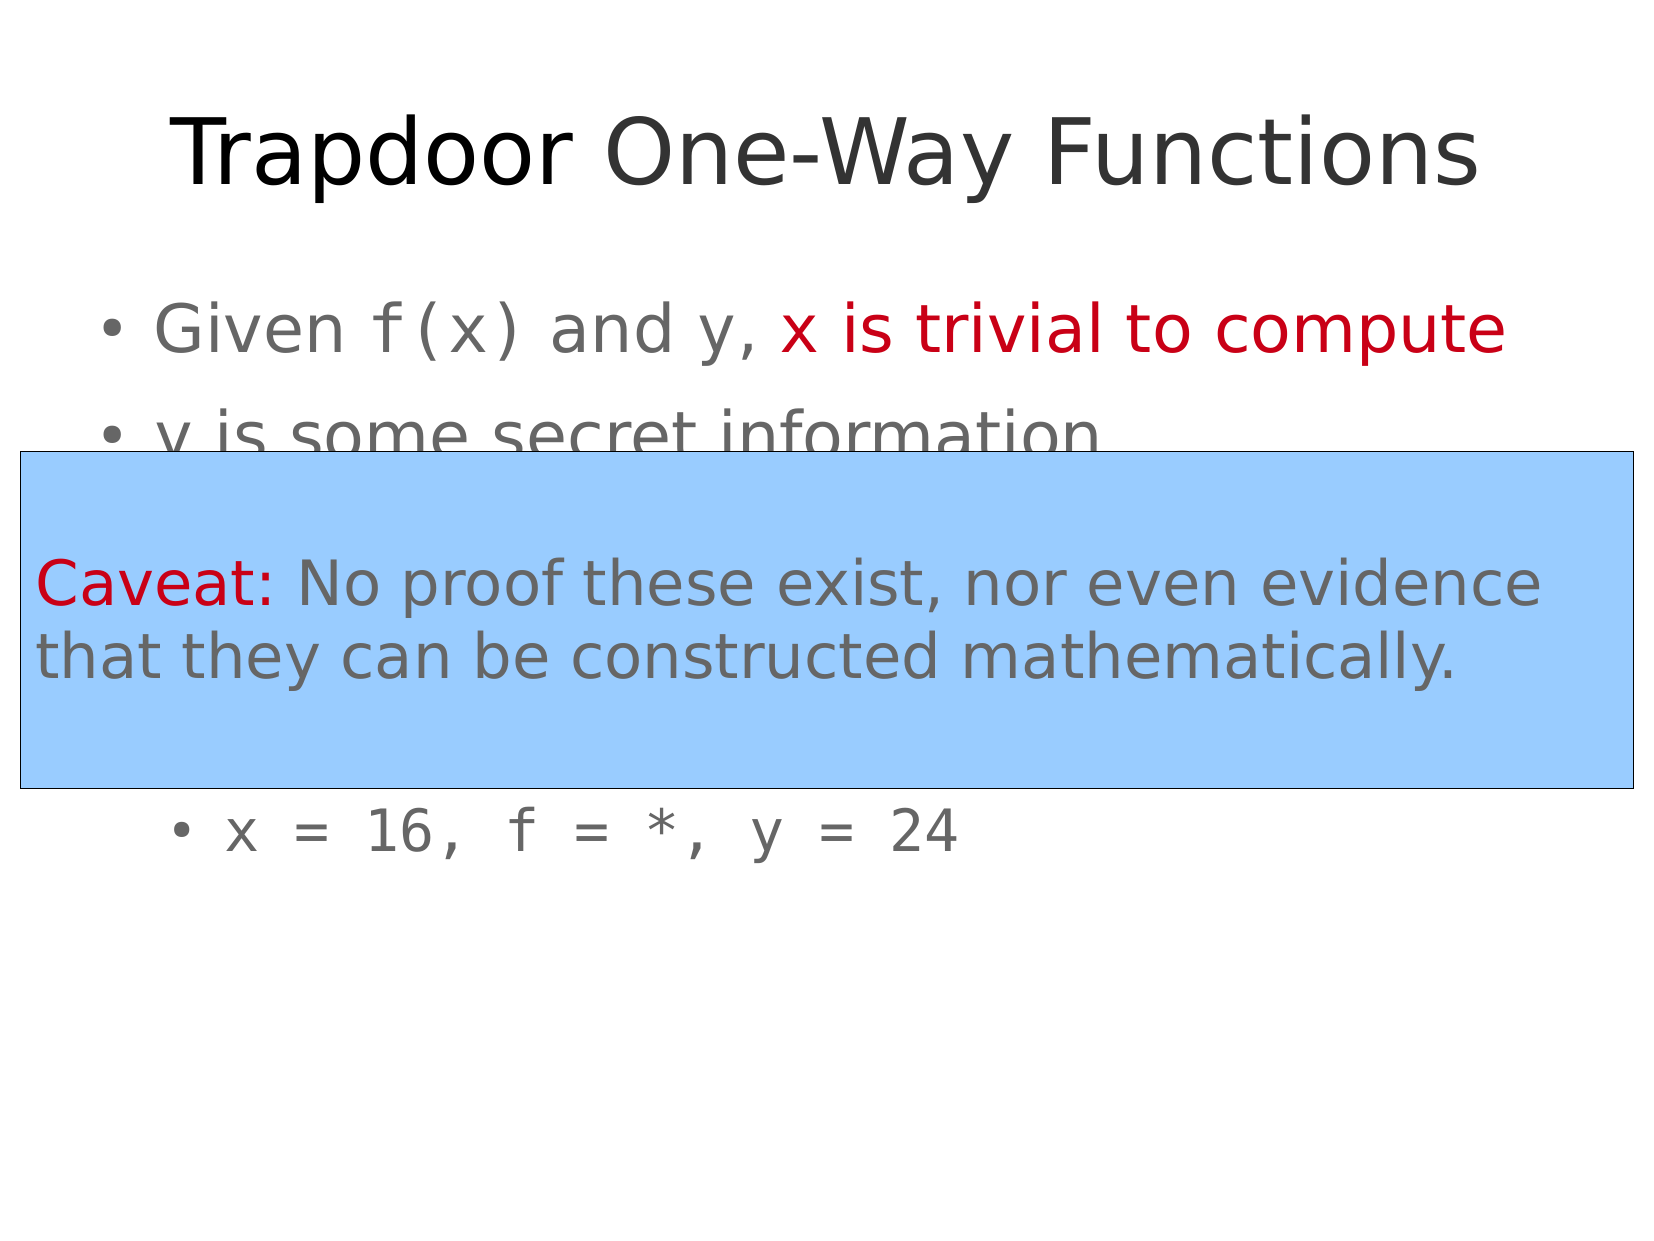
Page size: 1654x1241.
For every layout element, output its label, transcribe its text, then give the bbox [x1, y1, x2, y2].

list Given f(x) and y, x is trivial to compute y is some secret information Example: take apart a x = watch, pieces = f(x), y = assembly instructions Math: 16 * 24 = 384 x = 16, f = *, y = 24 [82, 789, 1571, 1109]
list Given f(x) and y, x is trivial to compute y is some secret information Example: take apart a x = watch, pieces = f(x), y = assembly instructions Math: 16 * 24 = 384 x = 16, f = *, y = 24 [82, 290, 1571, 451]
text_box Caveat: No proof these exist, nor even evidence that they can be constructed mathematically. [20, 451, 1634, 789]
title Trapdoor One-Way Functions [82, 56, 1571, 250]
